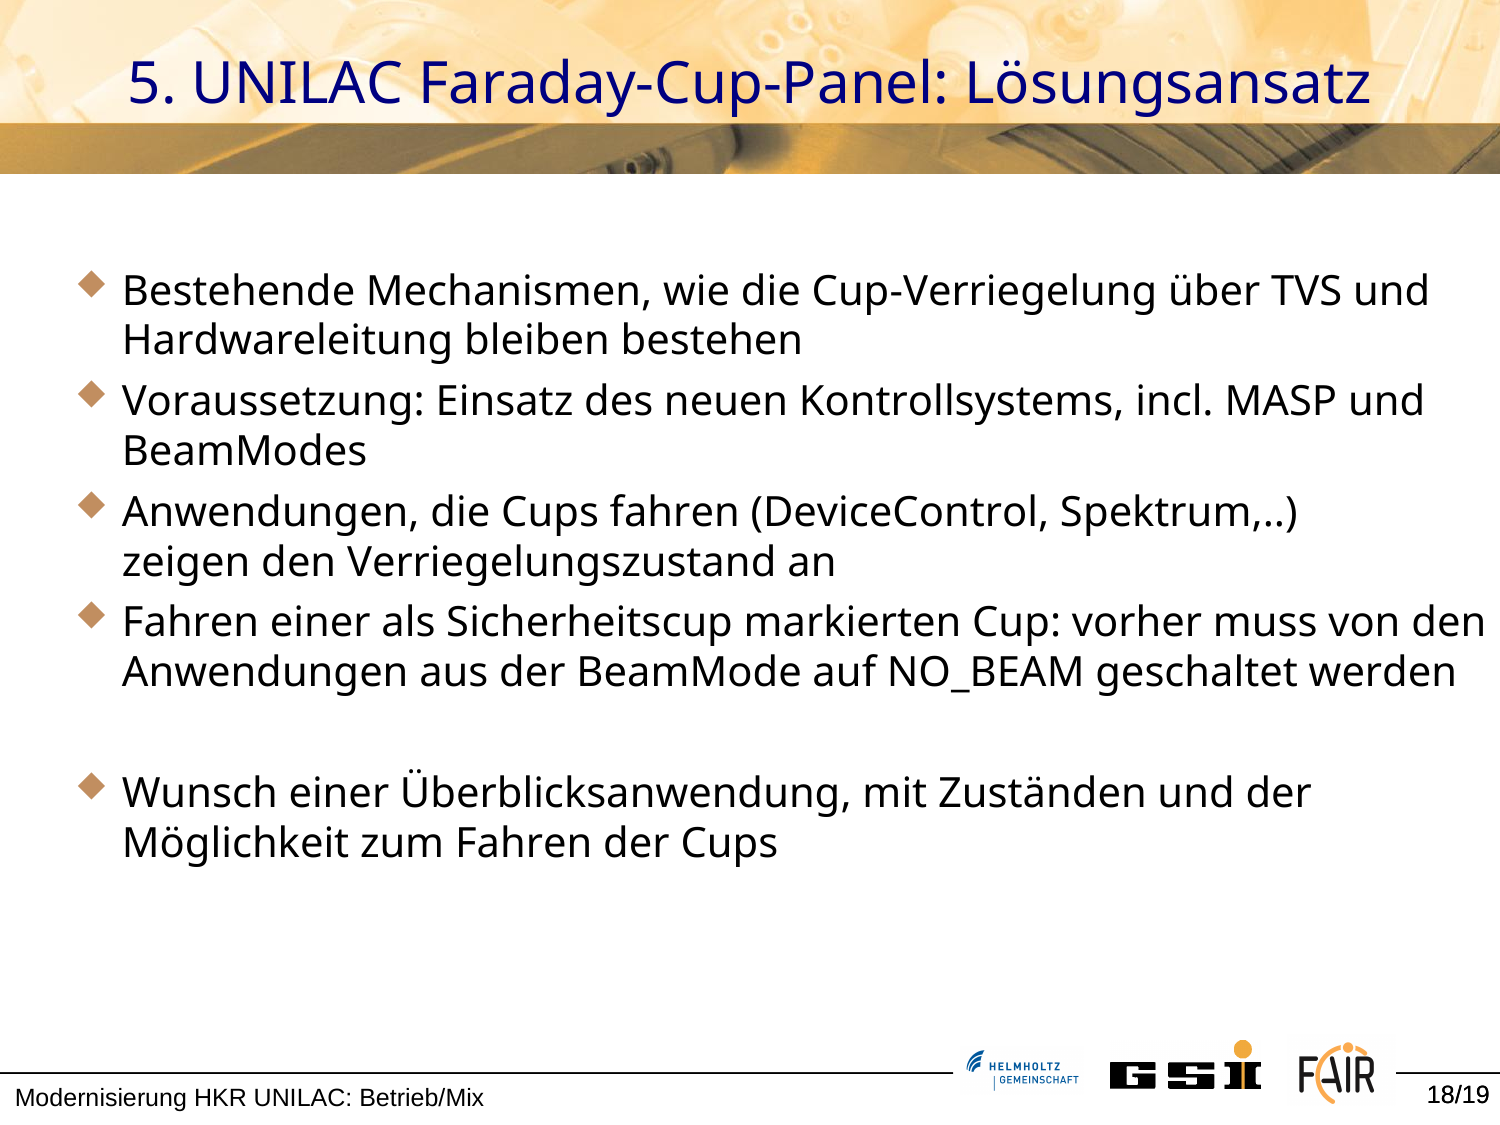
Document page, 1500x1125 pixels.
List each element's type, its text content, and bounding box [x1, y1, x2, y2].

picture [960, 1046, 1084, 1095]
list Bestehende Mechanismen, wie die Cup-Verriegelung über TVS und Hardwareleitung bleiben bestehen Voraussetzung: Einsatz des neuen Kontrollsystems, incl. MASP und BeamModes Anwendungen, die Cups fahren (DeviceControl, Spektrum,..) zeigen den Verriegelungszustand an Fahren einer als Sicherheitscup markierten Cup: vorher muss von den Anwendungen aus der BeamMode auf NO_BEAM geschaltet werden Wunsch einer Überblicksanwendung, mit Zuständen und der Möglichkeit zum Fahren der Cups [75, 263, 1500, 1006]
title 5. UNILAC Faraday-Cup-Panel: Lösungsansatz [0, 0, 1500, 174]
picture [1110, 1040, 1261, 1089]
picture [1287, 1034, 1396, 1106]
